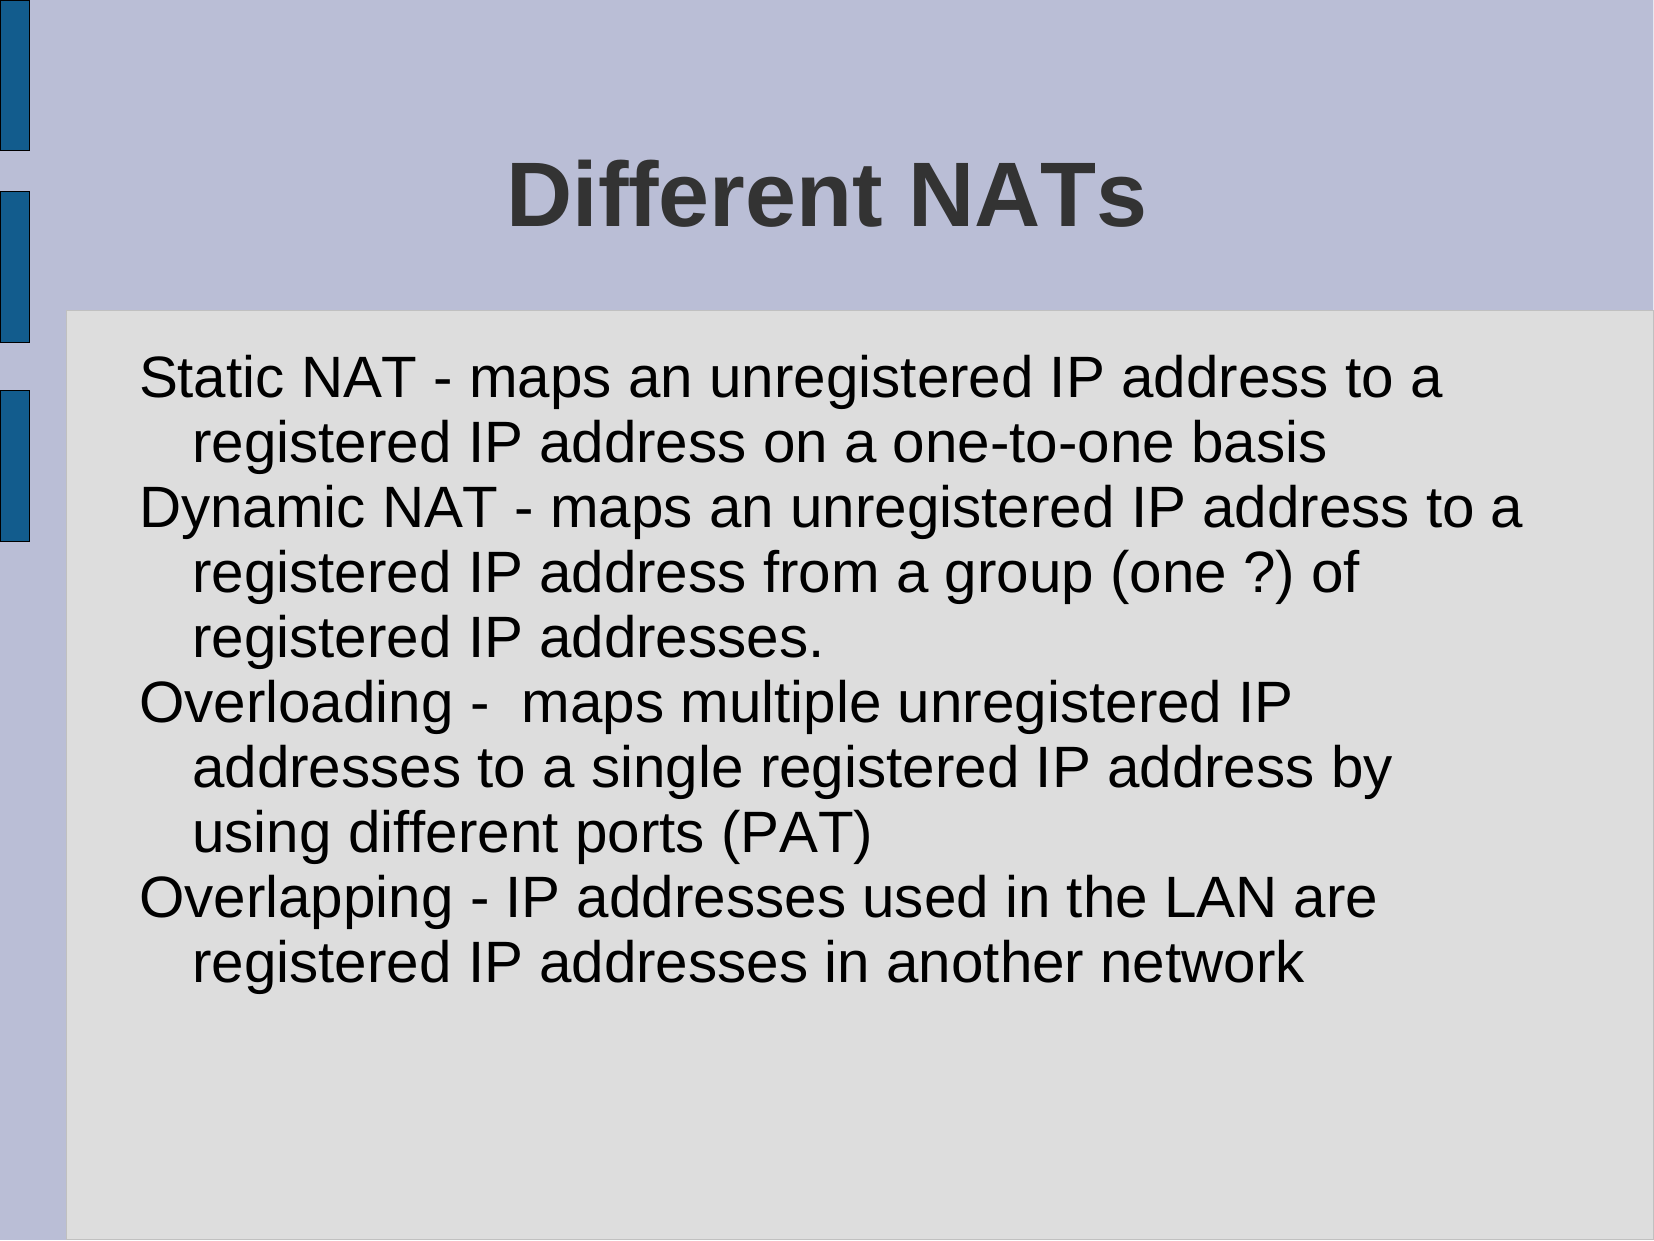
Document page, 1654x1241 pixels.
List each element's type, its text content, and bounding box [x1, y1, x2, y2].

title Different NATs [121, 91, 1534, 299]
list Static NAT - maps an unregistered IP address to a registered IP address on a one-to-one basis Dynamic NAT - maps an unregistered IP address to a registered IP address from a group (one ?) of registered IP addresses. Overloading - maps multiple unregistered IP addresses to a single registered IP address by using different ports (PAT) Overlapping - IP addresses used in the LAN are registered IP addresses in another network [121, 344, 1534, 1224]
